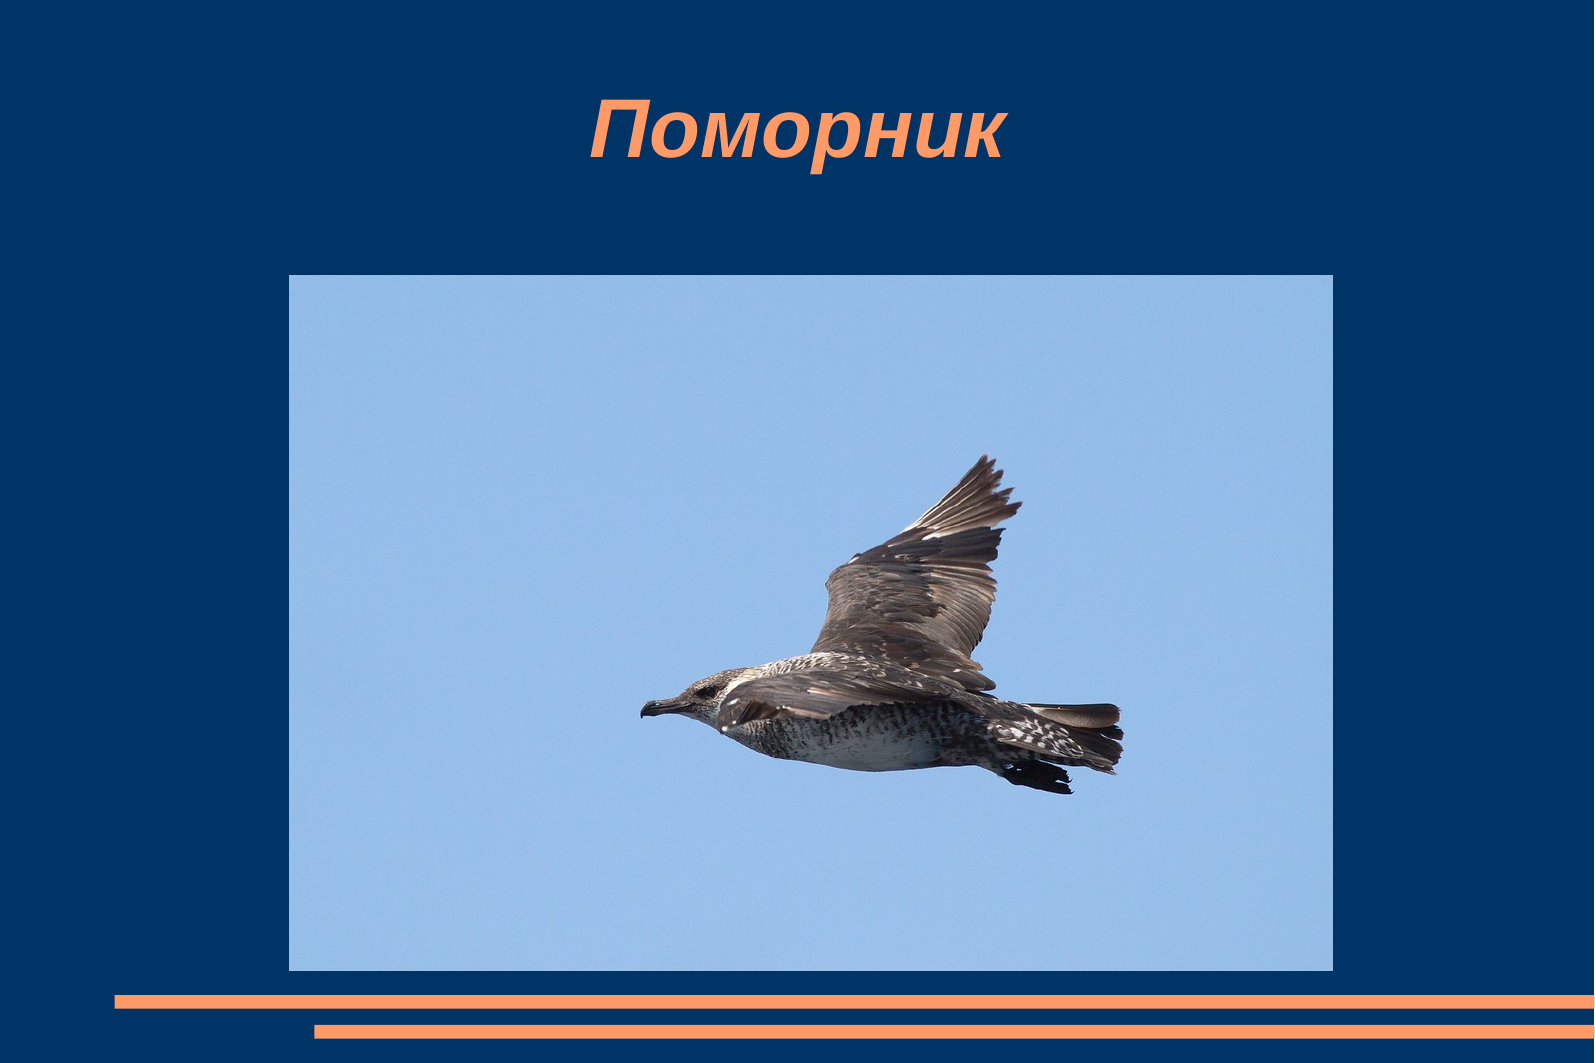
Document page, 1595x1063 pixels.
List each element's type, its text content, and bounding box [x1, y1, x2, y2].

picture [289, 275, 1333, 971]
title Поморник [117, 39, 1479, 218]
